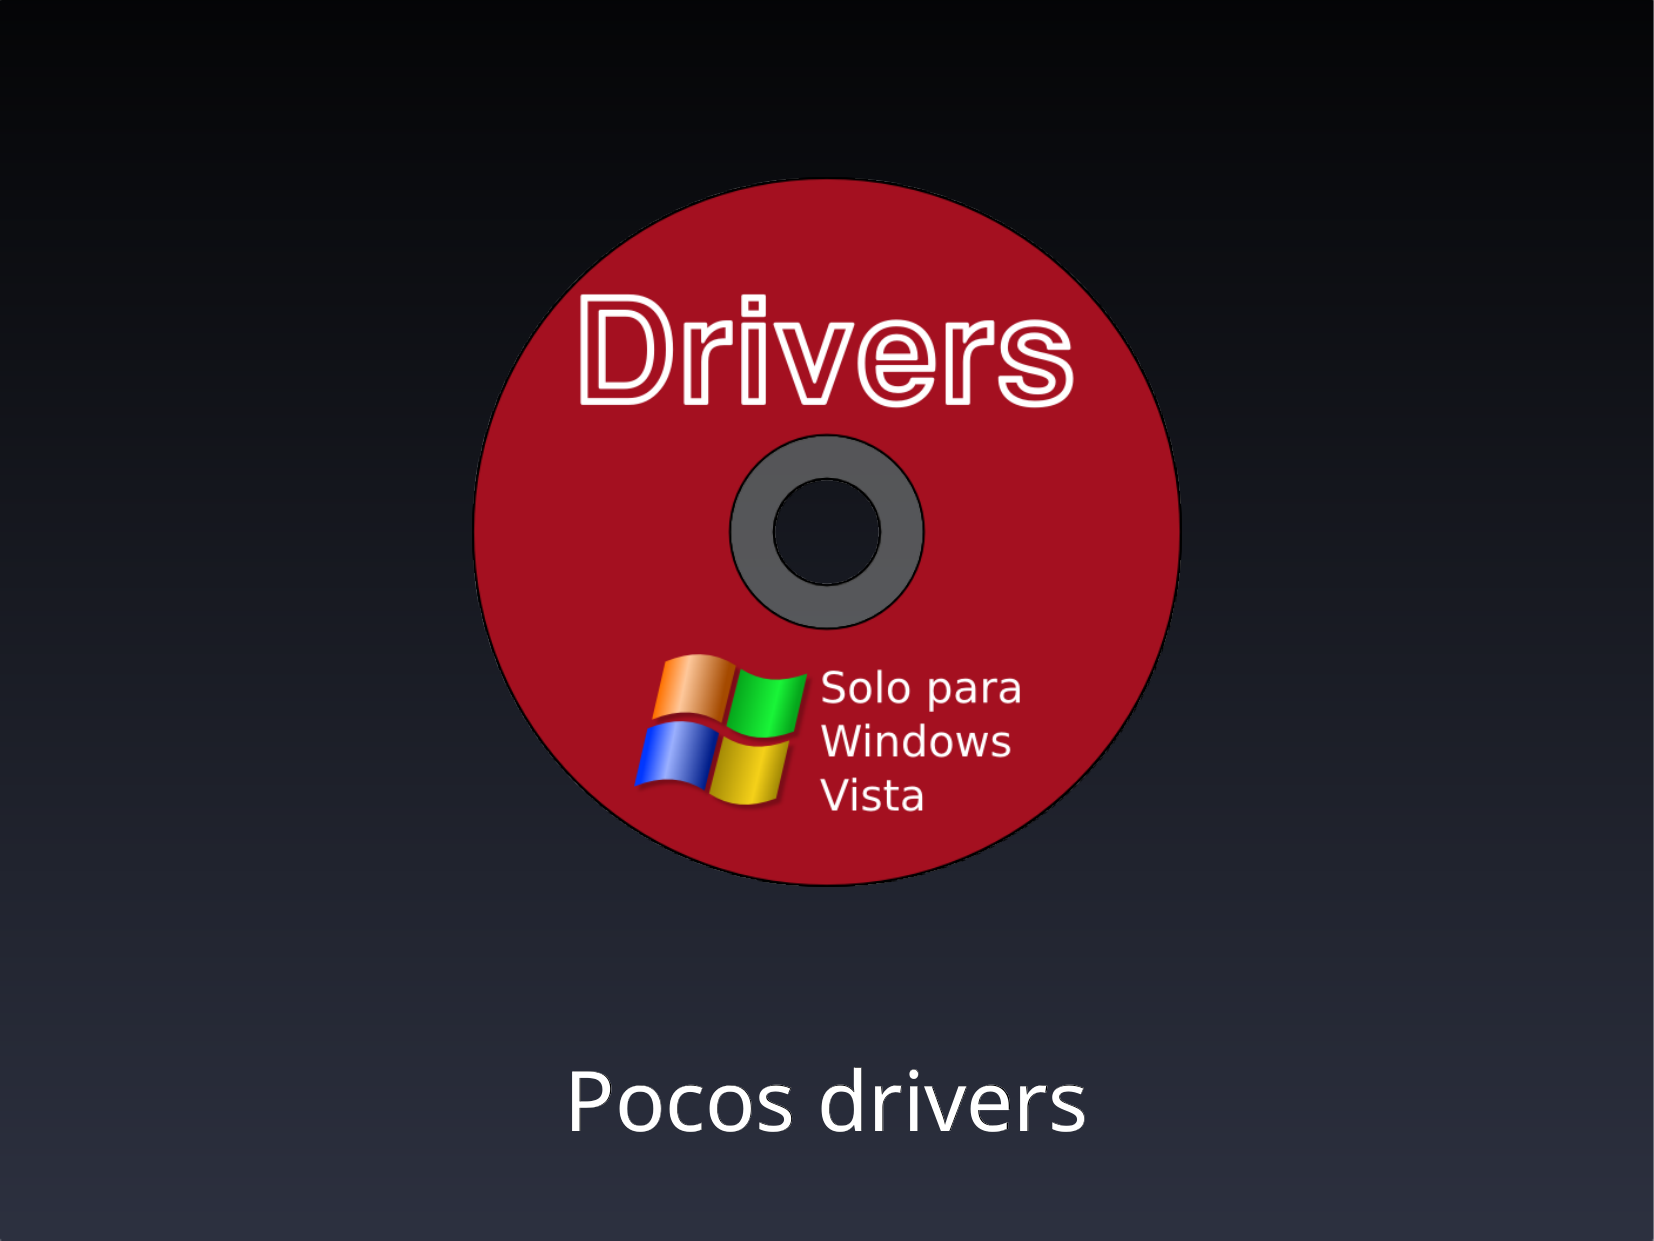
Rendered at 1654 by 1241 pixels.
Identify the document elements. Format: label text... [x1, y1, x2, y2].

picture [0, 0, 1654, 1241]
text_box Pocos drivers [206, 1034, 1447, 1145]
